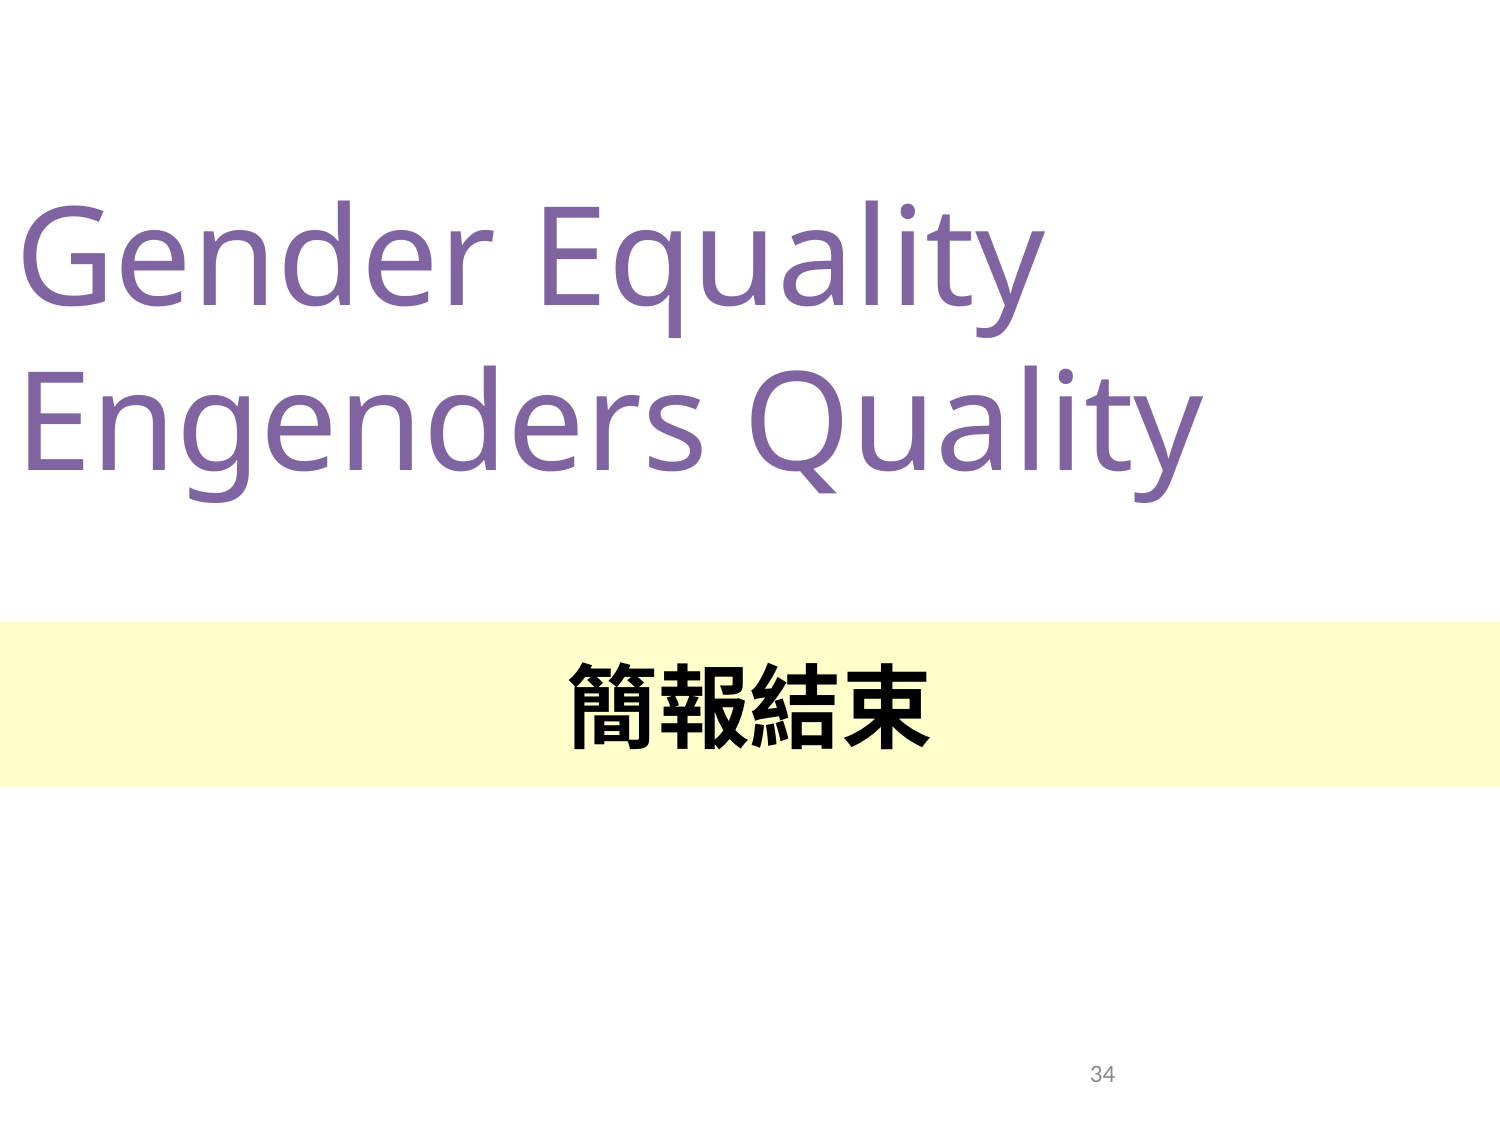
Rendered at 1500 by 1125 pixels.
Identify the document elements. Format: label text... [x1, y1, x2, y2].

title 簡報結束 [0, 621, 1500, 787]
text_box [1074, 1042, 1426, 1103]
text_box Gender Equality Engenders Quality [0, 160, 1500, 510]
